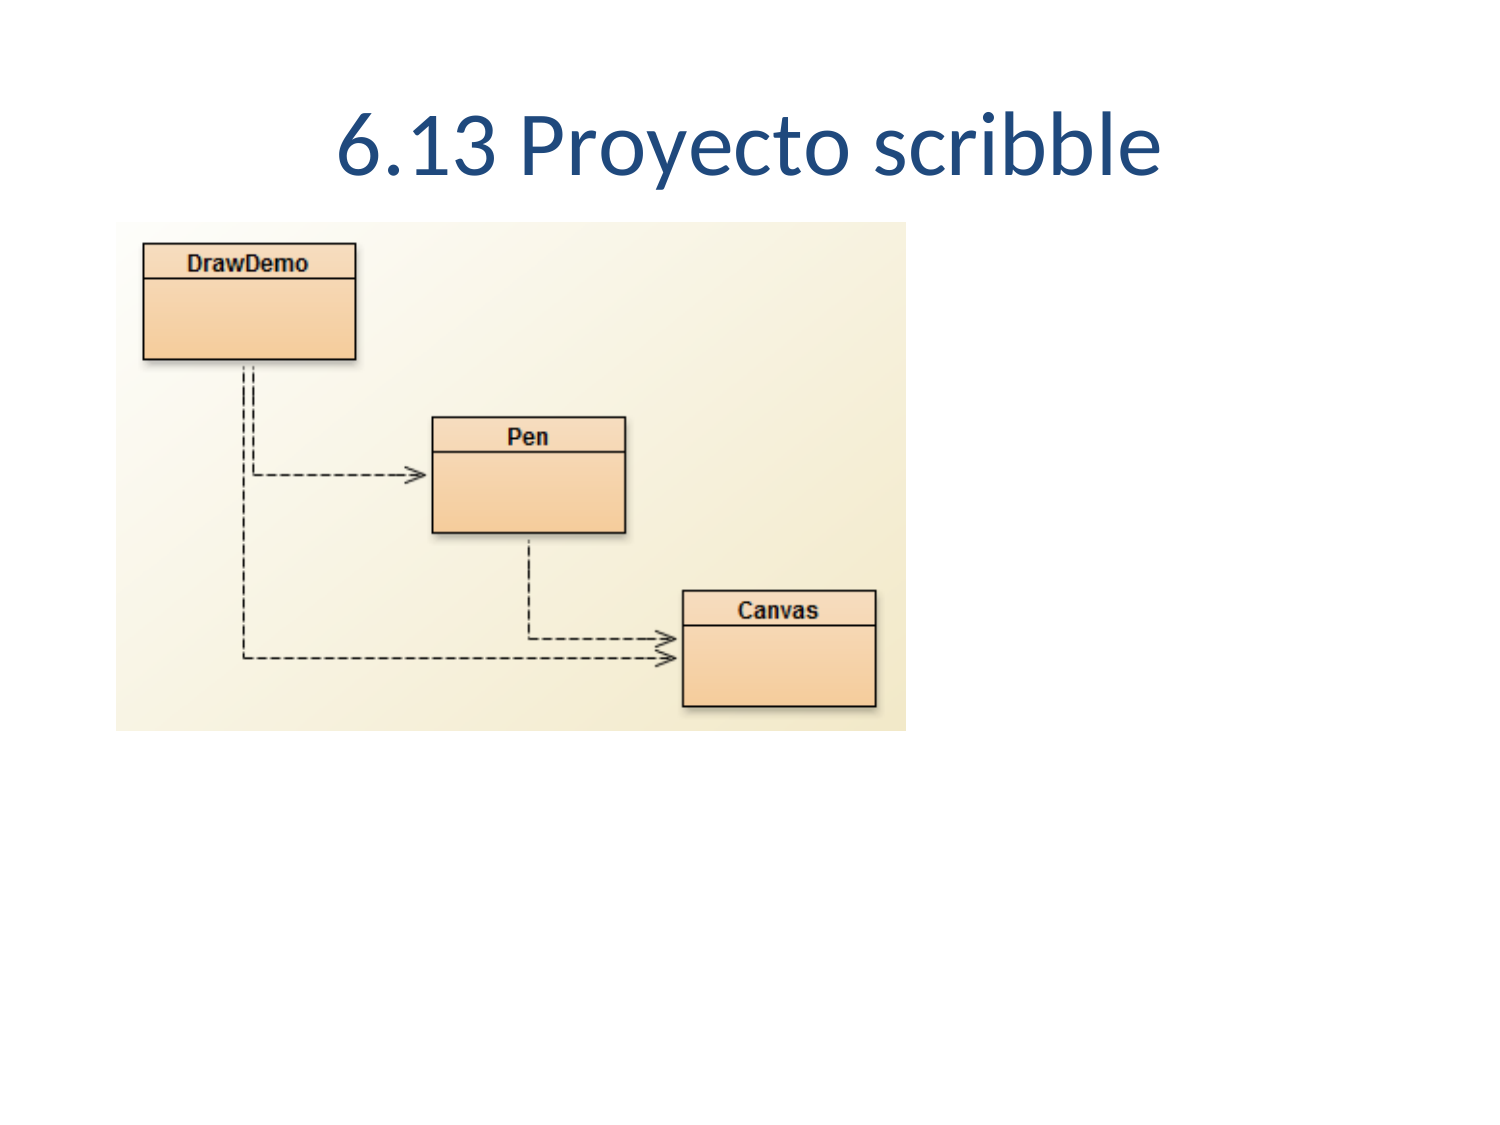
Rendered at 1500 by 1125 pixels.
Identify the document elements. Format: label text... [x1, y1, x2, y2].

title 6.13 Proyecto scribble [75, 45, 1426, 233]
picture [116, 222, 906, 731]
